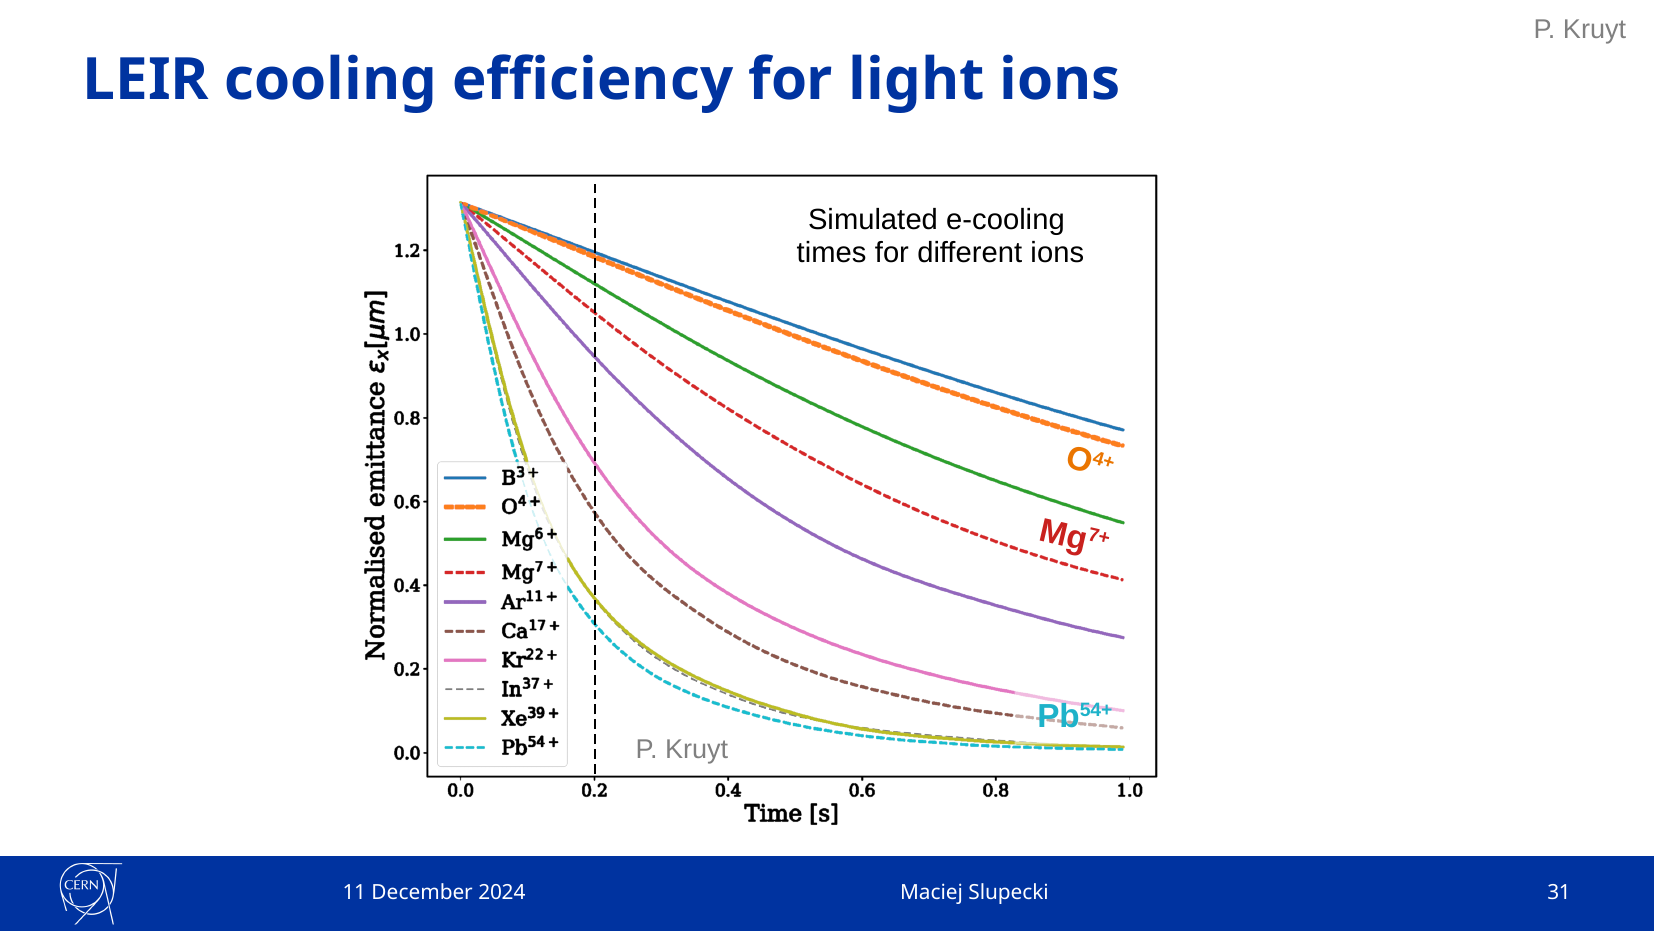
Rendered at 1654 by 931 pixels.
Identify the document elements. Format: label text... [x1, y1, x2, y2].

text_box Pb54+ [1014, 687, 1136, 745]
picture [330, 143, 1188, 858]
text_box Simulated e-cooling times for different ions [743, 190, 1138, 282]
title LEIR cooling efficiency for light ions [82, 37, 1571, 193]
text_box Mg7+ [1014, 501, 1135, 573]
text_box P. Kruyt [1511, 11, 1648, 48]
picture [56, 859, 127, 928]
text_box P. Kruyt [595, 724, 769, 774]
text_box O4+ [1036, 424, 1144, 501]
